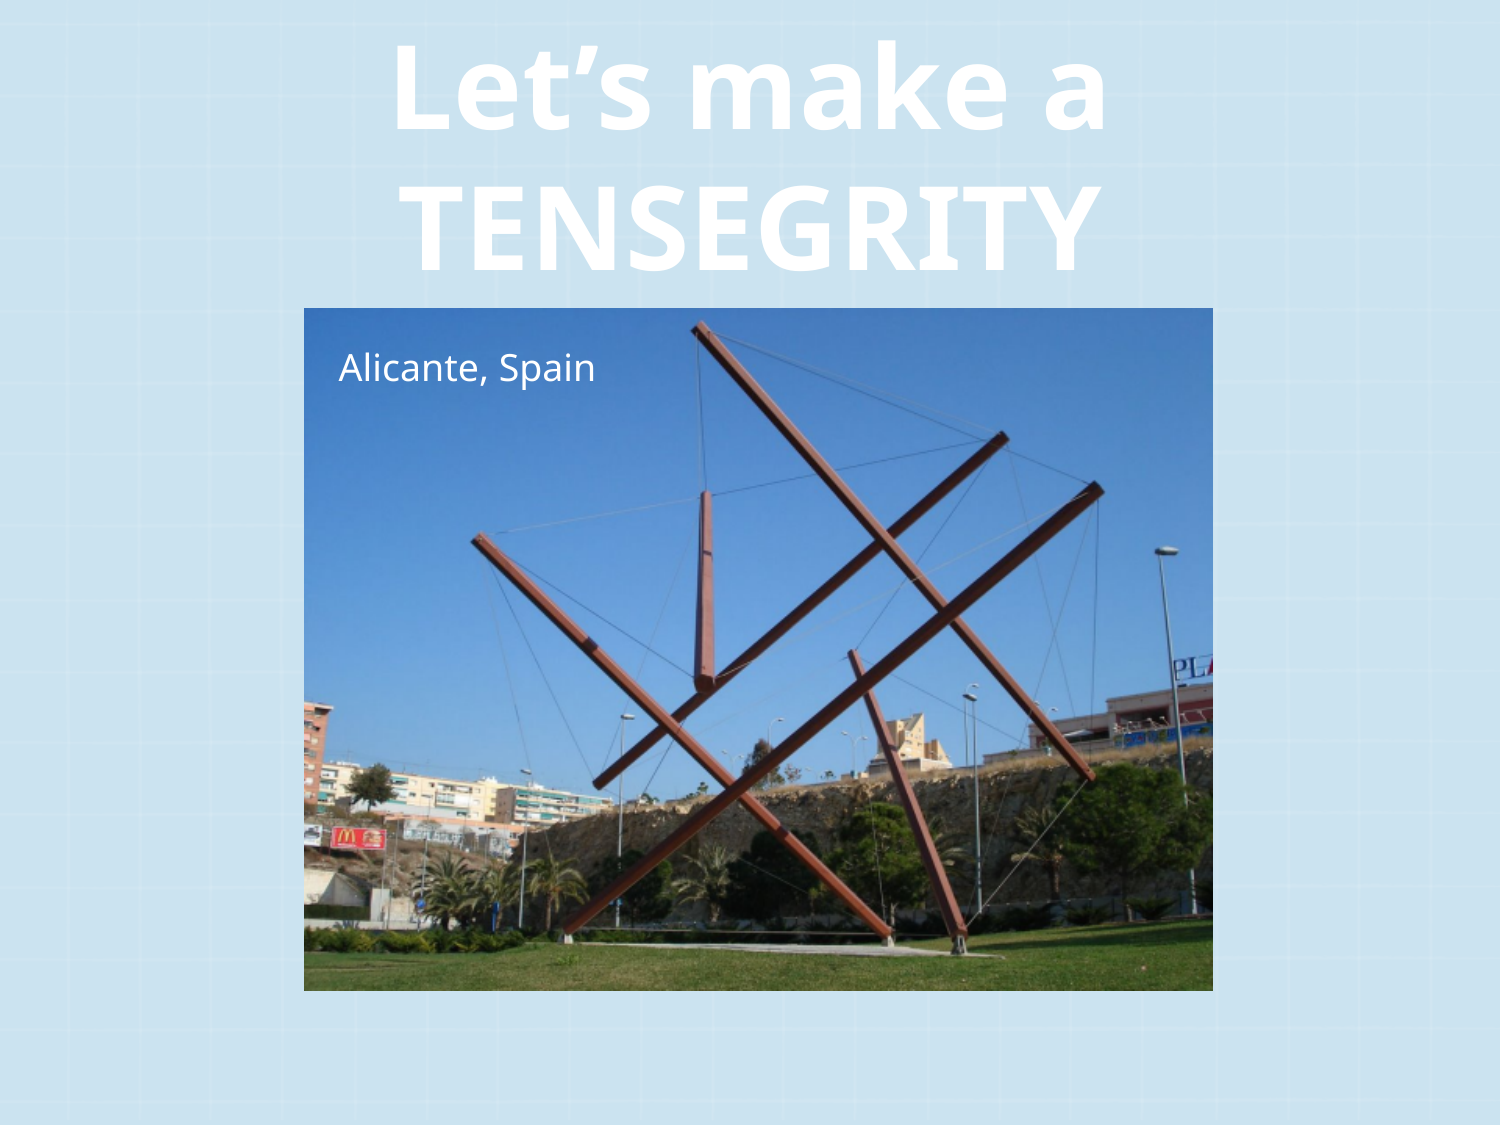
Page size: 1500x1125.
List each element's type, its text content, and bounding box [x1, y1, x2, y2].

text_box Alicante, Spain [323, 336, 622, 396]
title Let’s make a TENSEGRITY [127, 17, 1372, 289]
picture [0, 0, 1500, 1125]
